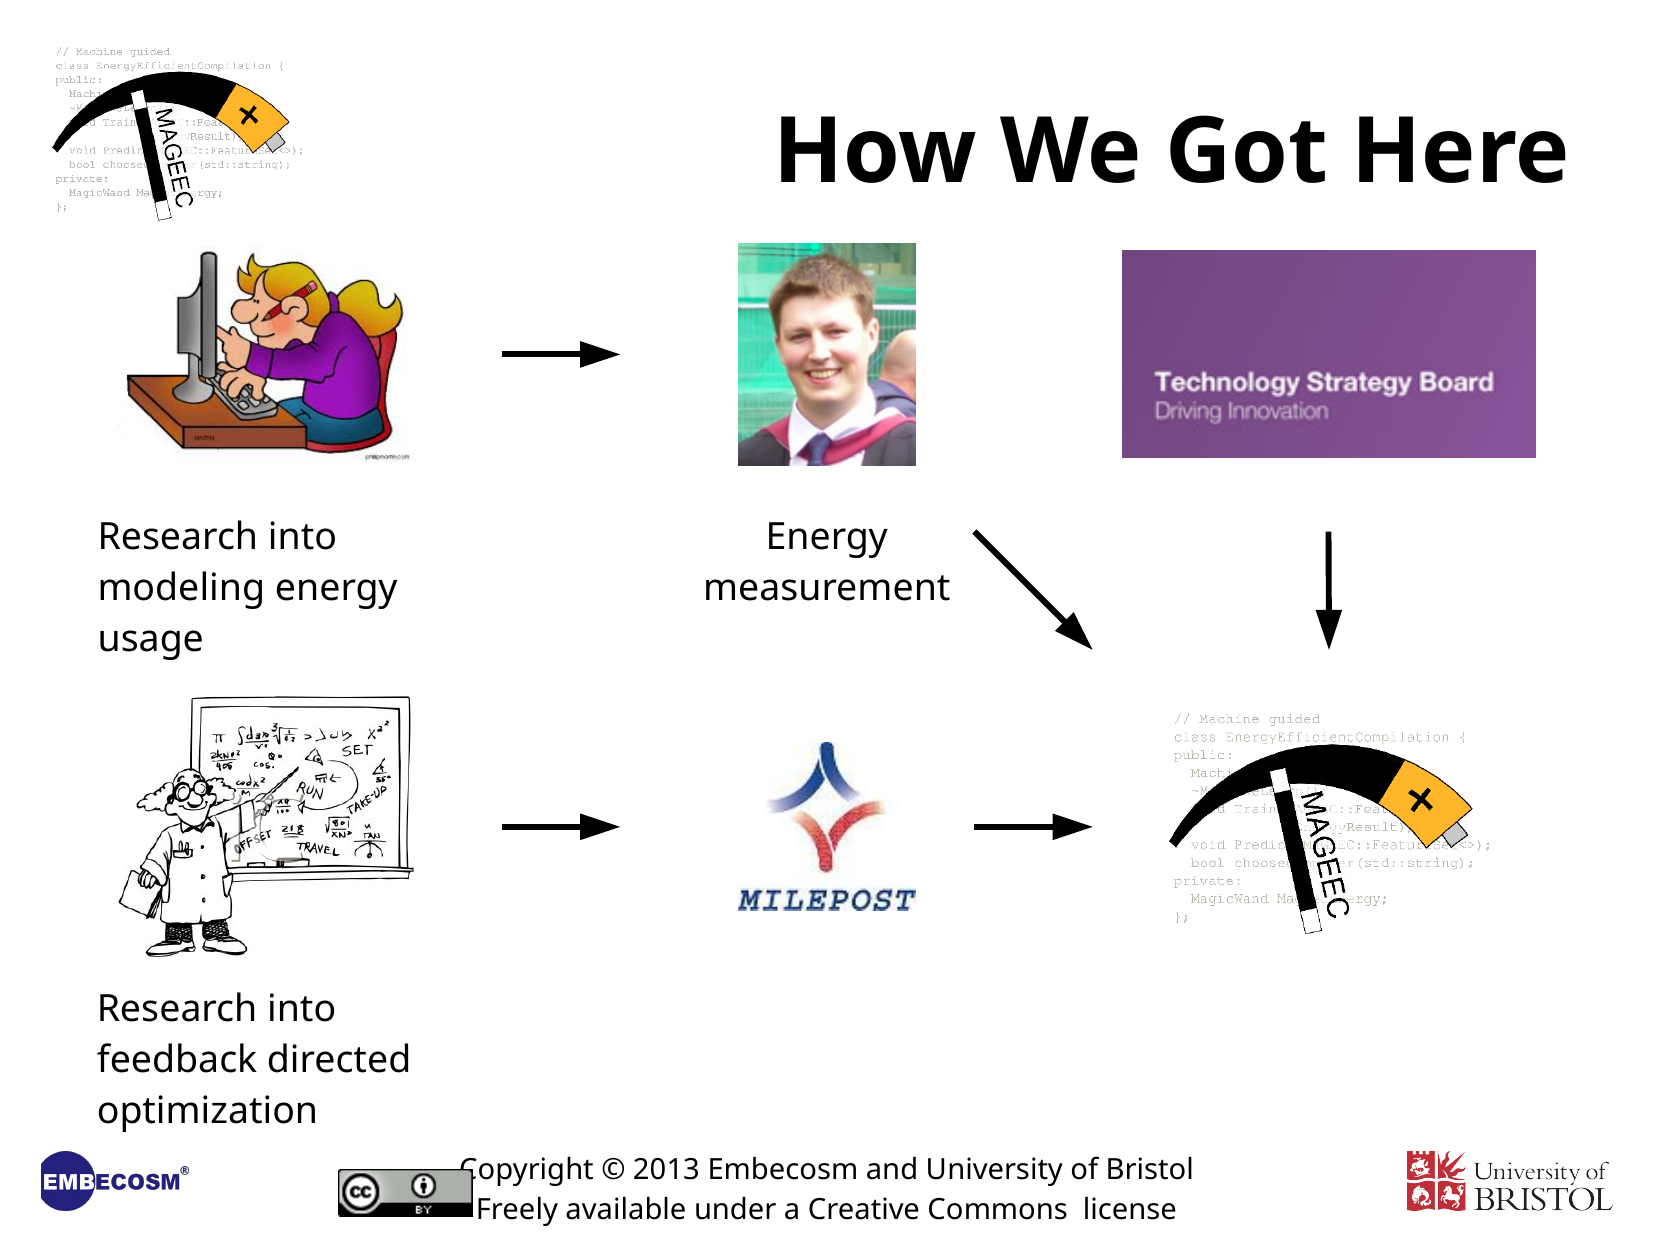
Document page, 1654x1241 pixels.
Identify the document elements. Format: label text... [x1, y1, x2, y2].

picture [52, 47, 302, 225]
title How We Got Here [326, 61, 1571, 233]
text_box Energy measurement [651, 502, 1003, 653]
picture [338, 1169, 473, 1217]
picture [41, 1151, 189, 1211]
picture [1122, 250, 1536, 458]
picture [738, 243, 916, 466]
picture [118, 246, 414, 463]
picture [1407, 1151, 1613, 1211]
text_box Research into modeling energy usage [82, 502, 497, 614]
picture [118, 696, 414, 958]
picture [738, 742, 916, 911]
text_box Research into feedback directed optimization [82, 974, 501, 1087]
picture [1169, 713, 1489, 940]
